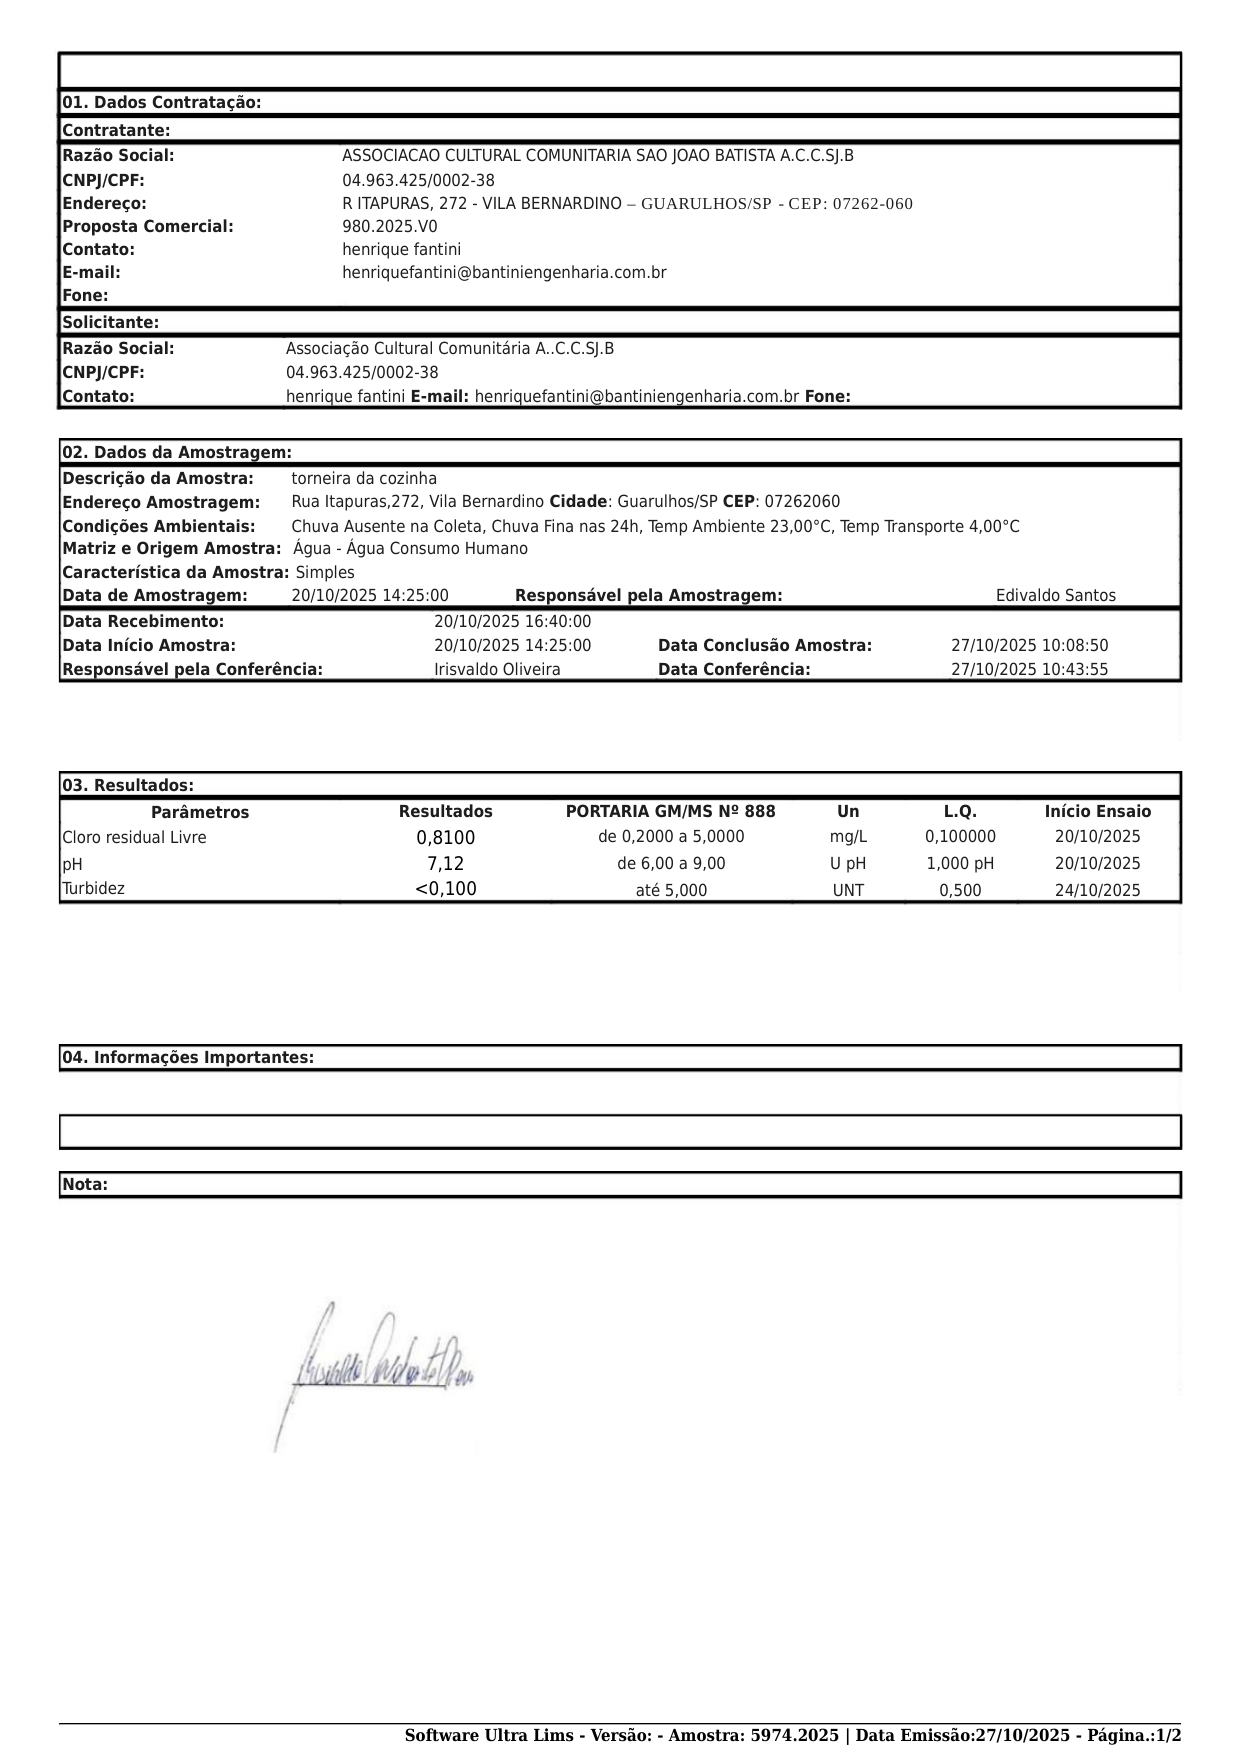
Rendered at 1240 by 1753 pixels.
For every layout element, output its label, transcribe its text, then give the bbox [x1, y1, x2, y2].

text_box Data Conclusão Amostra: Data Conferência: [658, 635, 897, 679]
text_box 0,100000 1,000 pH 0,500 [925, 826, 1022, 901]
text_box Início Ensaio [1045, 801, 1177, 821]
text_box <0,100 [414, 877, 503, 900]
text_box 20/10/2025 14:25:00 Irisvaldo Oliveira [434, 635, 618, 679]
text_box Resultados 0,8100 7,12 [399, 801, 518, 875]
text_box PORTARIA GM/MS Nº 888 [565, 801, 803, 821]
text_box Fone: [62, 285, 135, 306]
text_box torneira da cozinha [291, 468, 462, 489]
text_box Rua Itapuras,272, Vila Bernardino Cidade: Guarulhos/SP CEP: 07262060 Chuva Ausente na Coleta, Chuva Fina nas 24h, Temp Ambiente 23,00°C, Temp Transporte 4,00°C [291, 491, 1054, 536]
text_box L.Q. [944, 801, 1003, 821]
text_box Responsável pela Amostragem: [515, 585, 807, 605]
text_box henrique fantini [342, 238, 487, 259]
text_box Data Recebimento: [62, 611, 249, 632]
text_box [58, 1171, 1183, 1672]
text_box mg/L U pH UNT [829, 826, 893, 901]
text_box E-mail: [62, 262, 146, 282]
text_box 01. Dados Contratação: Contratante: [62, 92, 287, 140]
text_box Matriz e Origem Amostra: Água - Água Consumo Humano Característica da Amostra: Simples [62, 538, 552, 583]
text_box Razão Social: CNPJ/CPF: Endereço: Proposta Comercial: Contato: [62, 145, 259, 260]
text_box 20/10/2025 14:25:00 [291, 585, 475, 605]
text_box henriquefantini@bantiniengenharia.com.br [342, 262, 692, 282]
text_box Solicitante: [62, 312, 184, 332]
text_box 04. Informações Importantes: [62, 1047, 339, 1068]
text_box ASSOCIACAO CULTURAL COMUNITARIA SAO JOAO BATISTA A.C.C.SJ.B 04.963.425/0002-38 R ITAPURAS, 272 - VILA BERNARDINO – GUARULHOS/SP - CEP: 07262-060 980.2025.V0 [342, 145, 937, 237]
text_box Associação Cultural Comunitária A..C.C.SJ.B 04.963.425/0002-38 henrique fantini E-mail: henriquefantini@bantiniengenharia.com.br Fone: [286, 338, 875, 406]
text_box 02. Dados da Amostragem: [62, 442, 317, 462]
text_box Edivaldo Santos [996, 585, 1141, 605]
text_box Data de Amostragem: [62, 585, 273, 605]
text_box 03. Resultados: Parâmetros Cloro residual Livre pH [62, 774, 275, 874]
text_box 20/10/2025 20/10/2025 24/10/2025 [1055, 826, 1167, 901]
text_box Data Início Amostra: Responsável pela Conferência: [62, 635, 348, 679]
text_box de 0,2000 a 5,0000 de 6,00 a 9,00 até 5,000 [598, 826, 771, 901]
text_box [58, 1044, 1183, 1151]
text_box 27/10/2025 10:08:50 27/10/2025 10:43:55 [951, 635, 1135, 679]
text_box [58, 438, 1183, 741]
text_box [58, 771, 1183, 992]
text_box Descrição da Amostra: Endereço Amostragem: Condições Ambientais: [62, 468, 285, 536]
text_box Software Ultra Lims - Versão: - Amostra: 5974.2025 | Data Emissão:27/10/2025 - Página.:1/2 [404, 1725, 1206, 1745]
text_box Turbidez [62, 878, 153, 899]
text_box 20/10/2025 16:40:00 [434, 611, 618, 632]
text_box Razão Social: CNPJ/CPF: Contato: [62, 338, 200, 406]
text_box [46, 16, 1183, 410]
text_box Nota: [62, 1174, 134, 1195]
text_box Un [837, 801, 885, 821]
